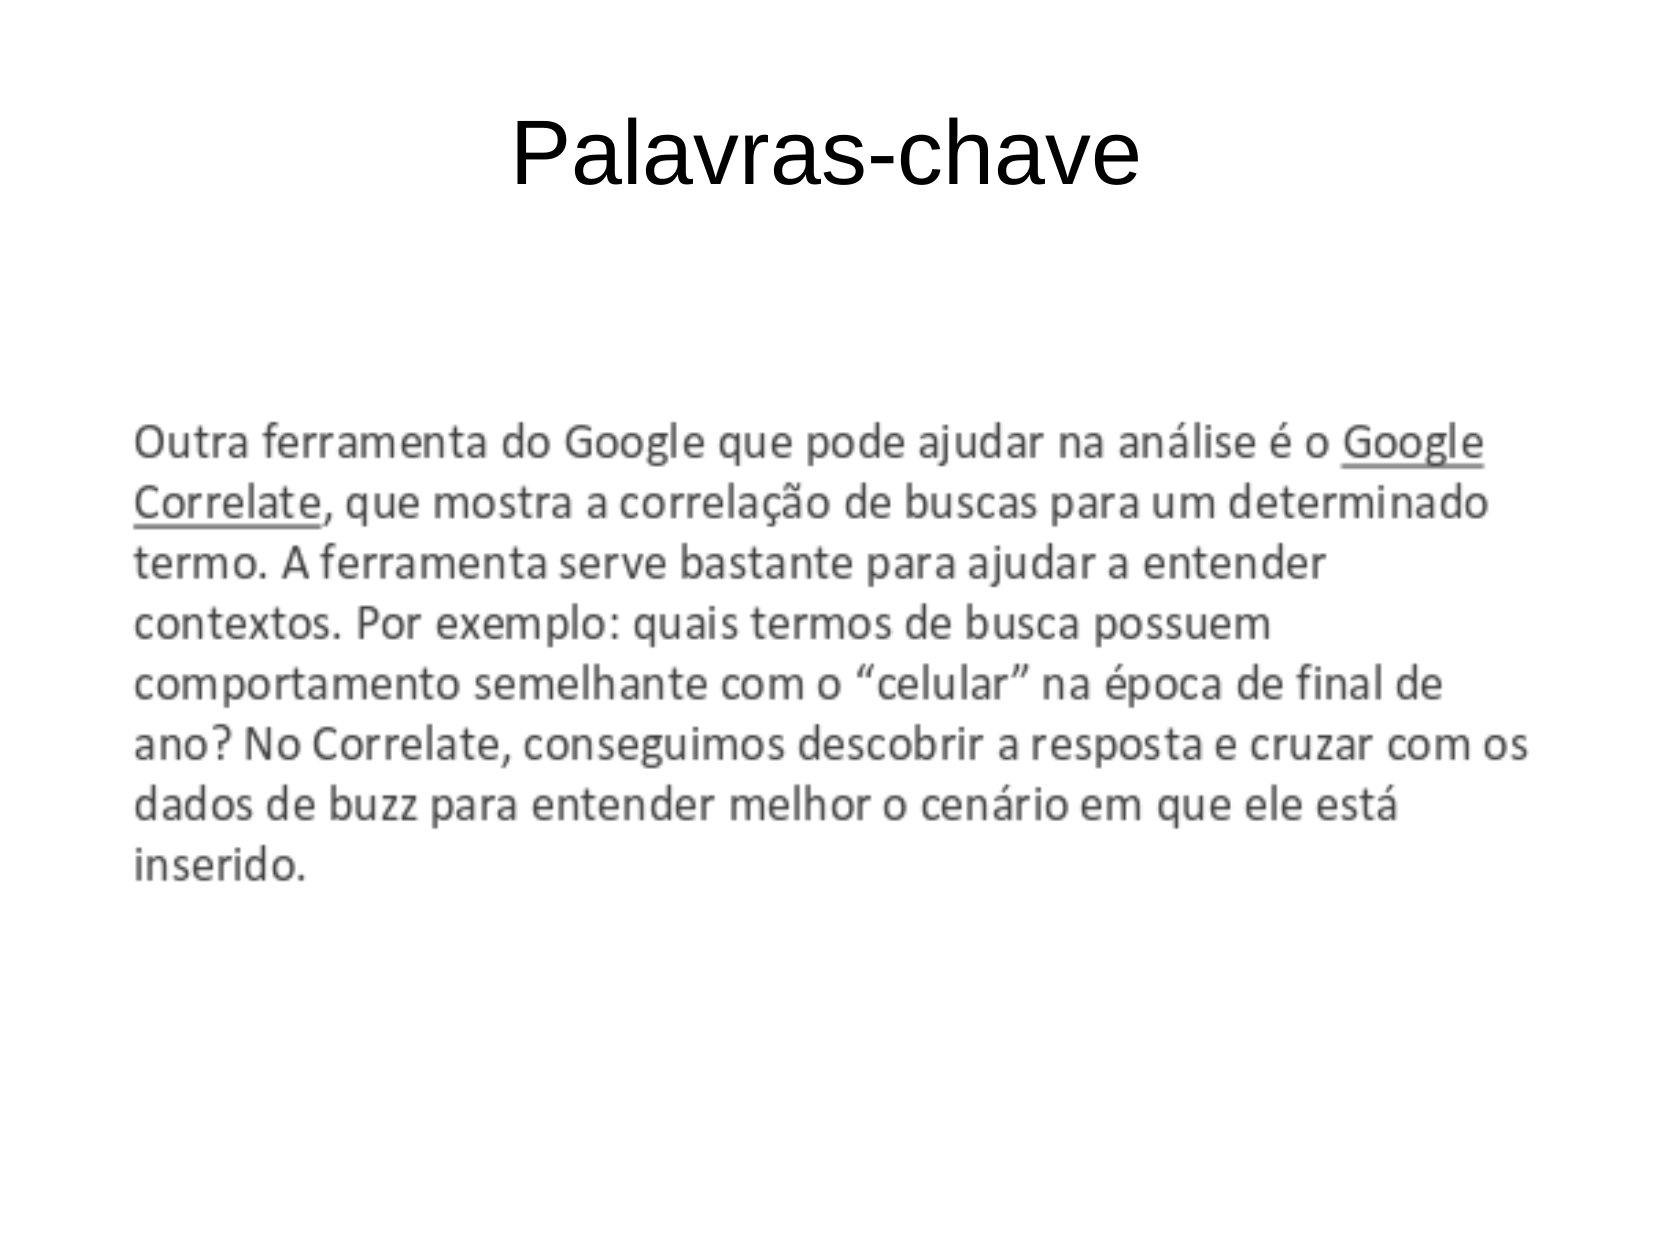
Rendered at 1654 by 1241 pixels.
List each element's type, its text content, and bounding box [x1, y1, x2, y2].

picture [104, 401, 1571, 898]
title Palavras-chave [82, 49, 1571, 257]
